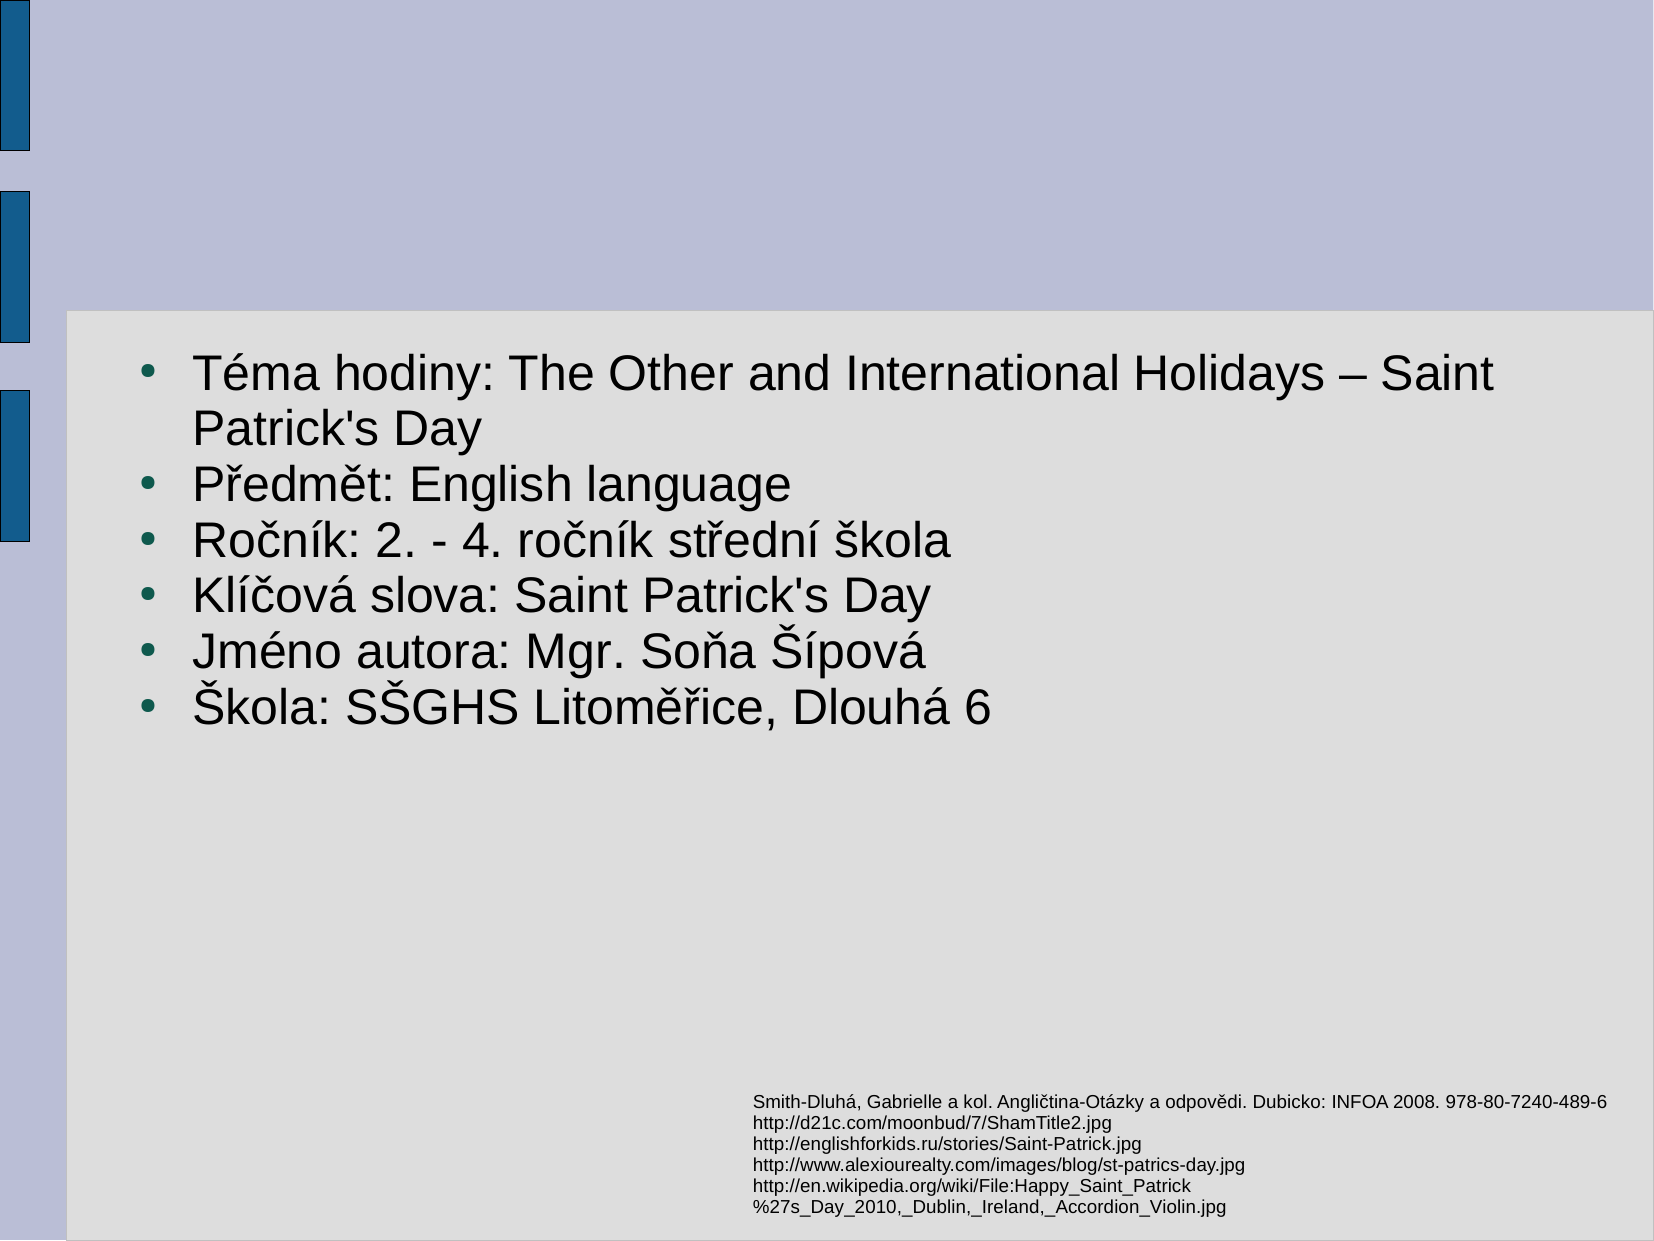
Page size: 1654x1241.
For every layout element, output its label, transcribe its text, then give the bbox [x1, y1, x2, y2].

list Téma hodiny: The Other and International Holidays – Saint Patrick's Day Předmět: English language Ročník: 2. - 4. ročník střední škola Klíčová slova: Saint Patrick's Day Jméno autora: Mgr. Soňa Šípová Škola: SŠGHS Litoměřice, Dlouhá 6 [121, 344, 1534, 1127]
text_box Smith-Dluhá, Gabrielle a kol. Angličtina-Otázky a odpovědi. Dubicko: INFOA 2008. 978-80-7240-489-6 http://d21c.com/moonbud/7/ShamTitle2.jpg http://englishforkids.ru/stories/Saint-Patrick.jpg http://www.alexiourealty.com/images/blog/st-patrics-day.jpg http://en.wikipedia.org/wiki/File:Happy_Saint_Patrick%27s_Day_2010,_Dublin,_Ireland,_Accordion_Violin.jpg [738, 1062, 1643, 1241]
